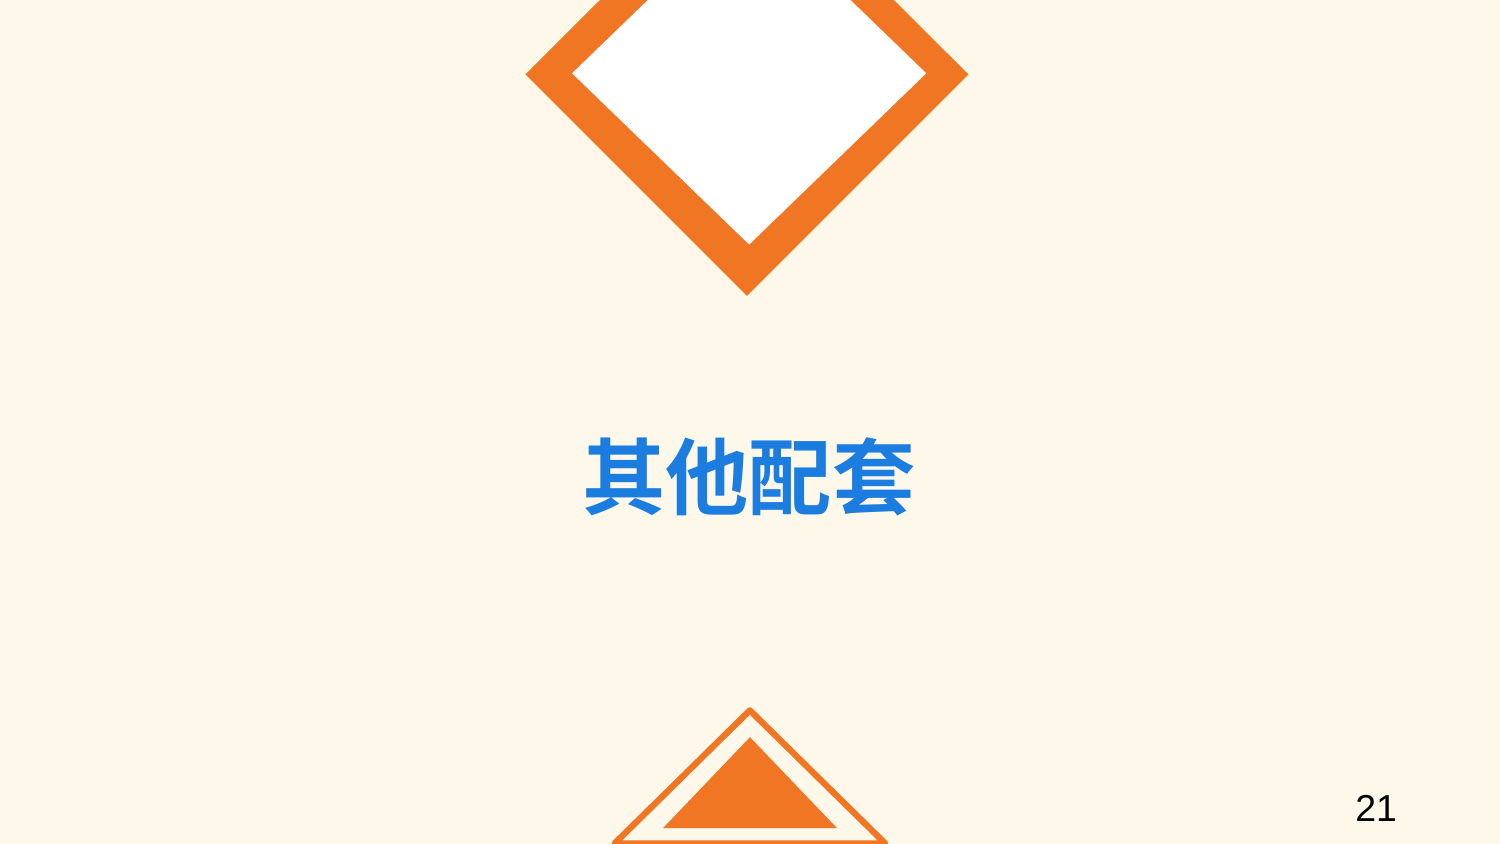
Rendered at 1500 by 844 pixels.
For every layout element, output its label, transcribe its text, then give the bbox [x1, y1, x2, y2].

text_box [572, 0, 927, 245]
text_box 21 [1340, 776, 1447, 837]
text_box 其他配套 [377, 427, 1121, 523]
